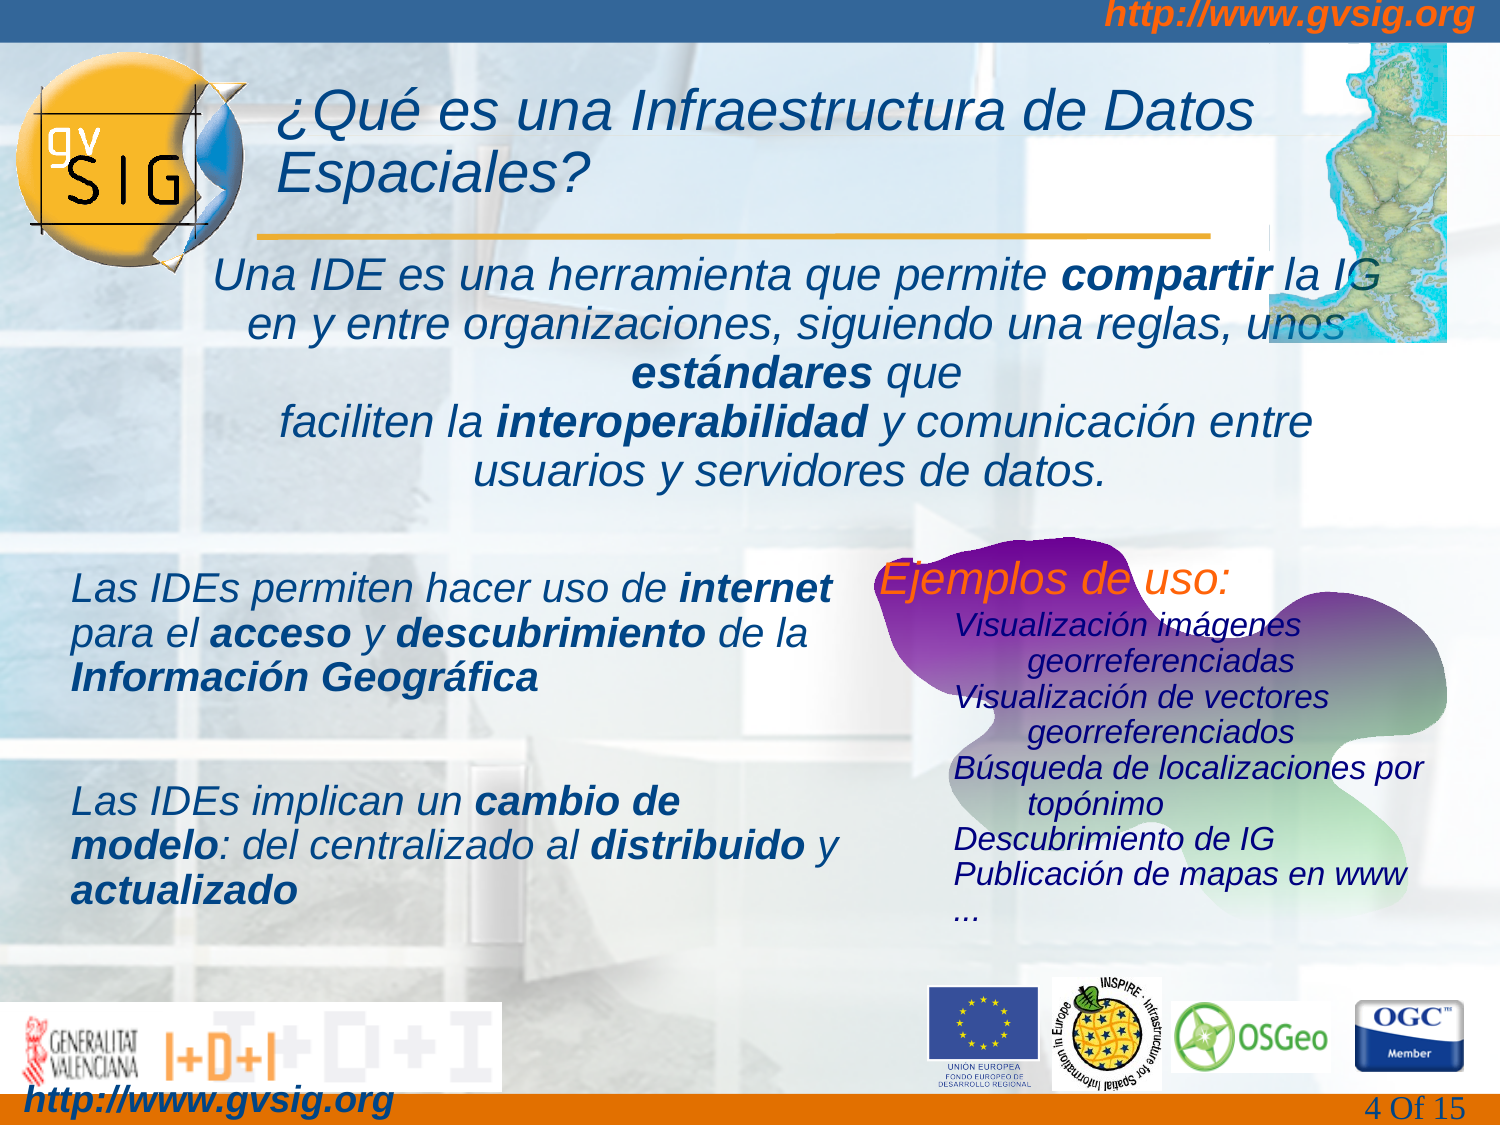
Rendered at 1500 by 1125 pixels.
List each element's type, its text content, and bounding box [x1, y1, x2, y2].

picture [1355, 1000, 1464, 1072]
text_box Ejemplos de uso: Visualización imágenes georreferenciadas Visualización de vectores georreferenciados Búsqueda de localizaciones por topónimo Descubrimiento de IG Publicación de mapas en www ... [879, 555, 1477, 984]
picture [11, 49, 249, 276]
picture [1269, 43, 1447, 343]
text_box Las IDEs implican un cambio de modelo: del centralizado al distribuido y actualizado [70, 779, 839, 957]
text_box Una IDE es una herramienta que permite compartir la IG en y entre organizaciones, siguiendo una reglas, unos estándares que faciliten la interoperabilidad y comunicación entre usuarios y servidores de datos. [206, 250, 1388, 591]
picture [1052, 984, 1162, 1091]
picture [1171, 1001, 1331, 1073]
picture [927, 985, 1040, 1087]
text_box Las IDEs permiten hacer uso de internet para el acceso y descubrimiento de la Información Geográfica [70, 566, 839, 745]
text_box ¿Qué es una Infraestructura de Datos Espaciales? [261, 72, 1269, 234]
text_box [874, 591, 879, 603]
picture [0, 1002, 502, 1094]
